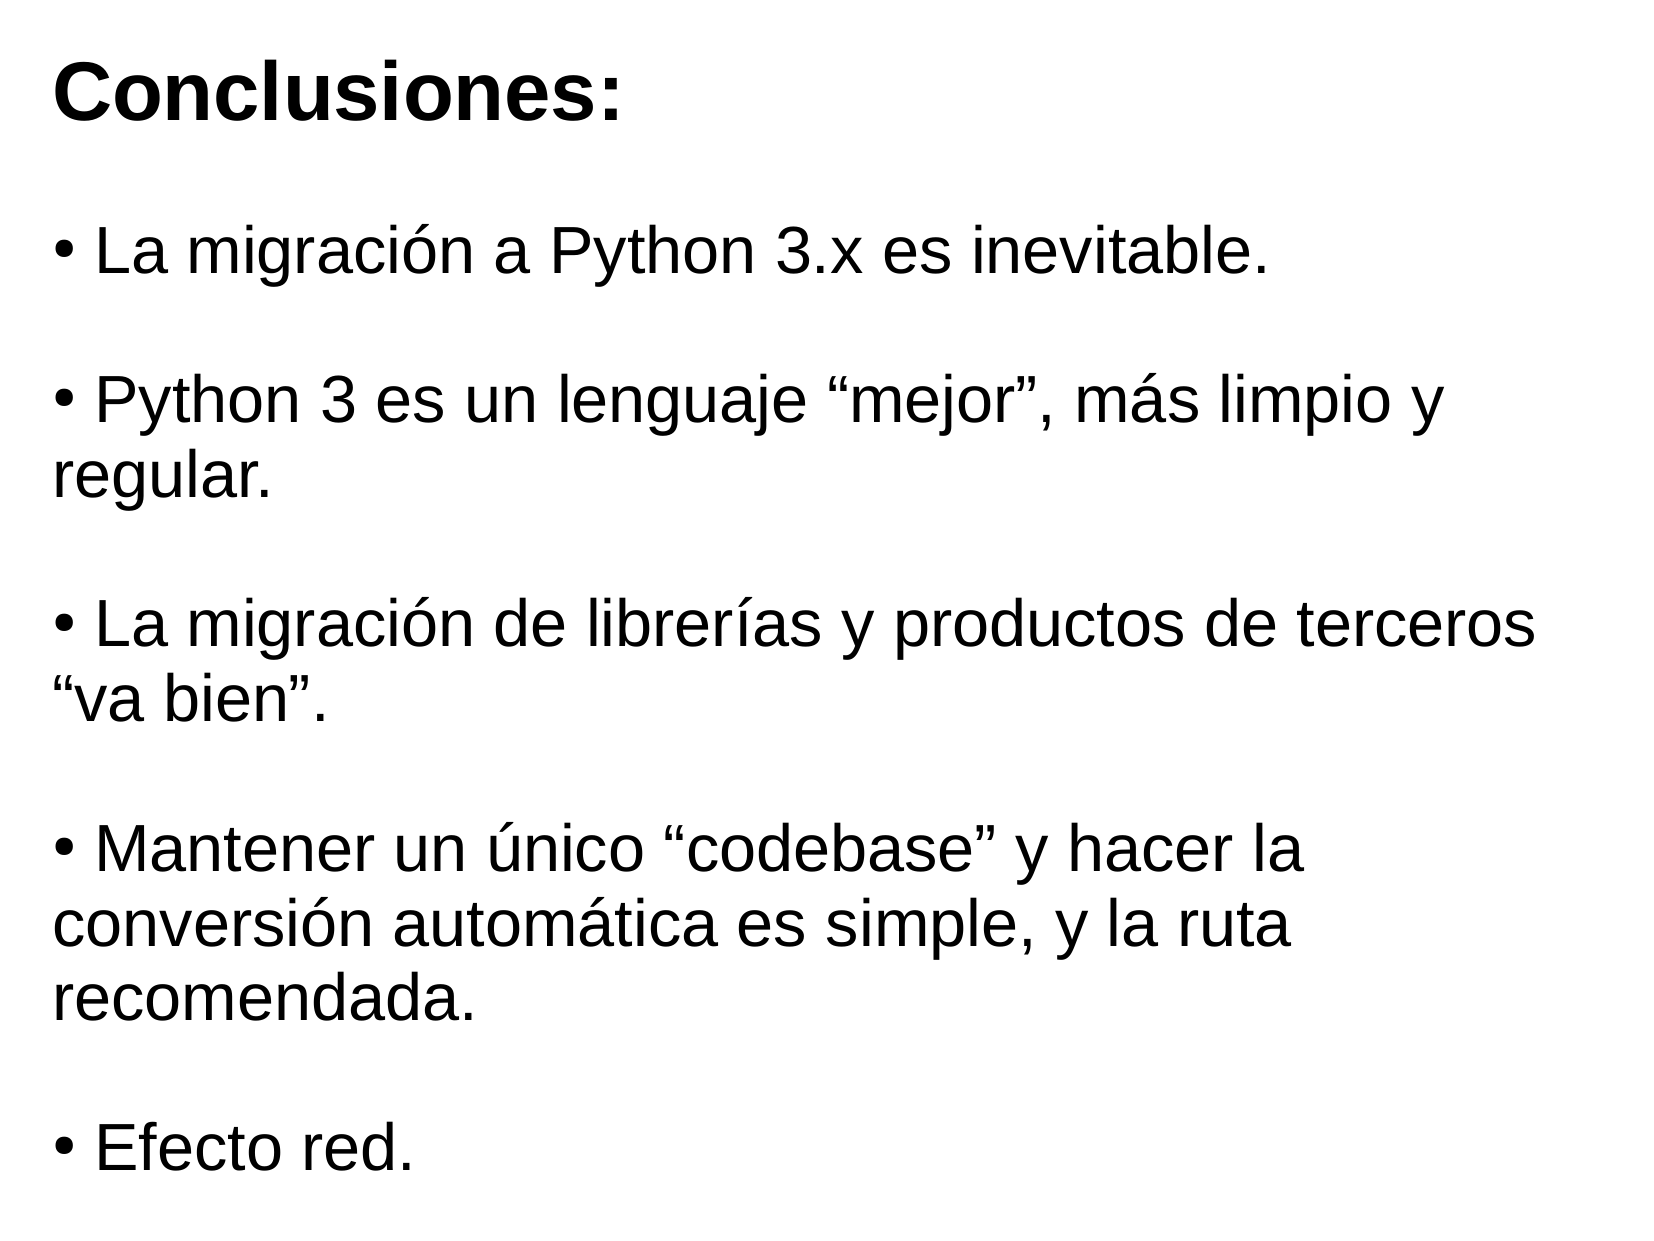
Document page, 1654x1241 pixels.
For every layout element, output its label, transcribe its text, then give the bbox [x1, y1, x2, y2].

text_box Conclusiones: La migración a Python 3.x es inevitable. Python 3 es un lenguaje “mejor”, más limpio y regular. La migración de librerías y productos de terceros “va bien”. Mantener un único “codebase” y hacer la conversión automática es simple, y la ruta recomendada. Efecto red. [37, 37, 1613, 1193]
